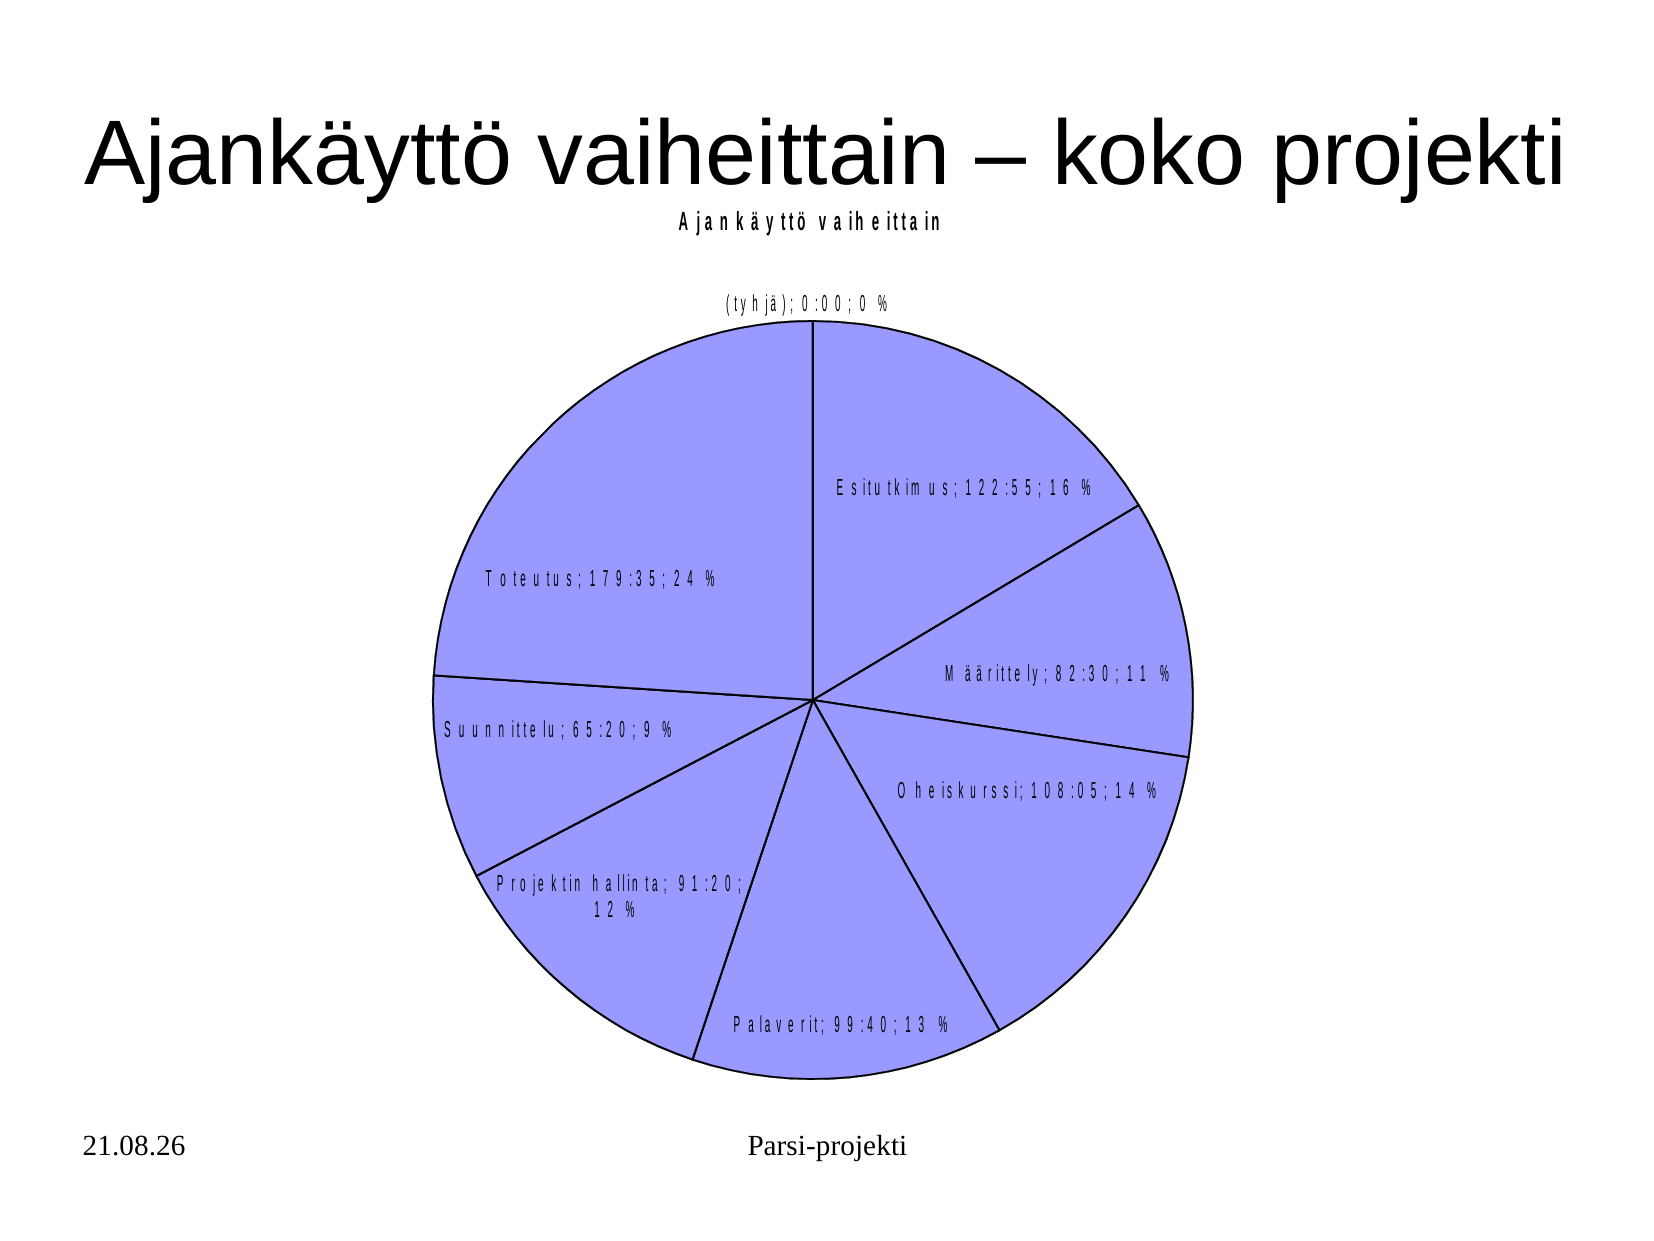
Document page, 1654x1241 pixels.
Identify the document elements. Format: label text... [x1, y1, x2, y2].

picture [13, 187, 1613, 1162]
title Ajankäyttö vaiheittain – koko projekti [82, 56, 1571, 187]
